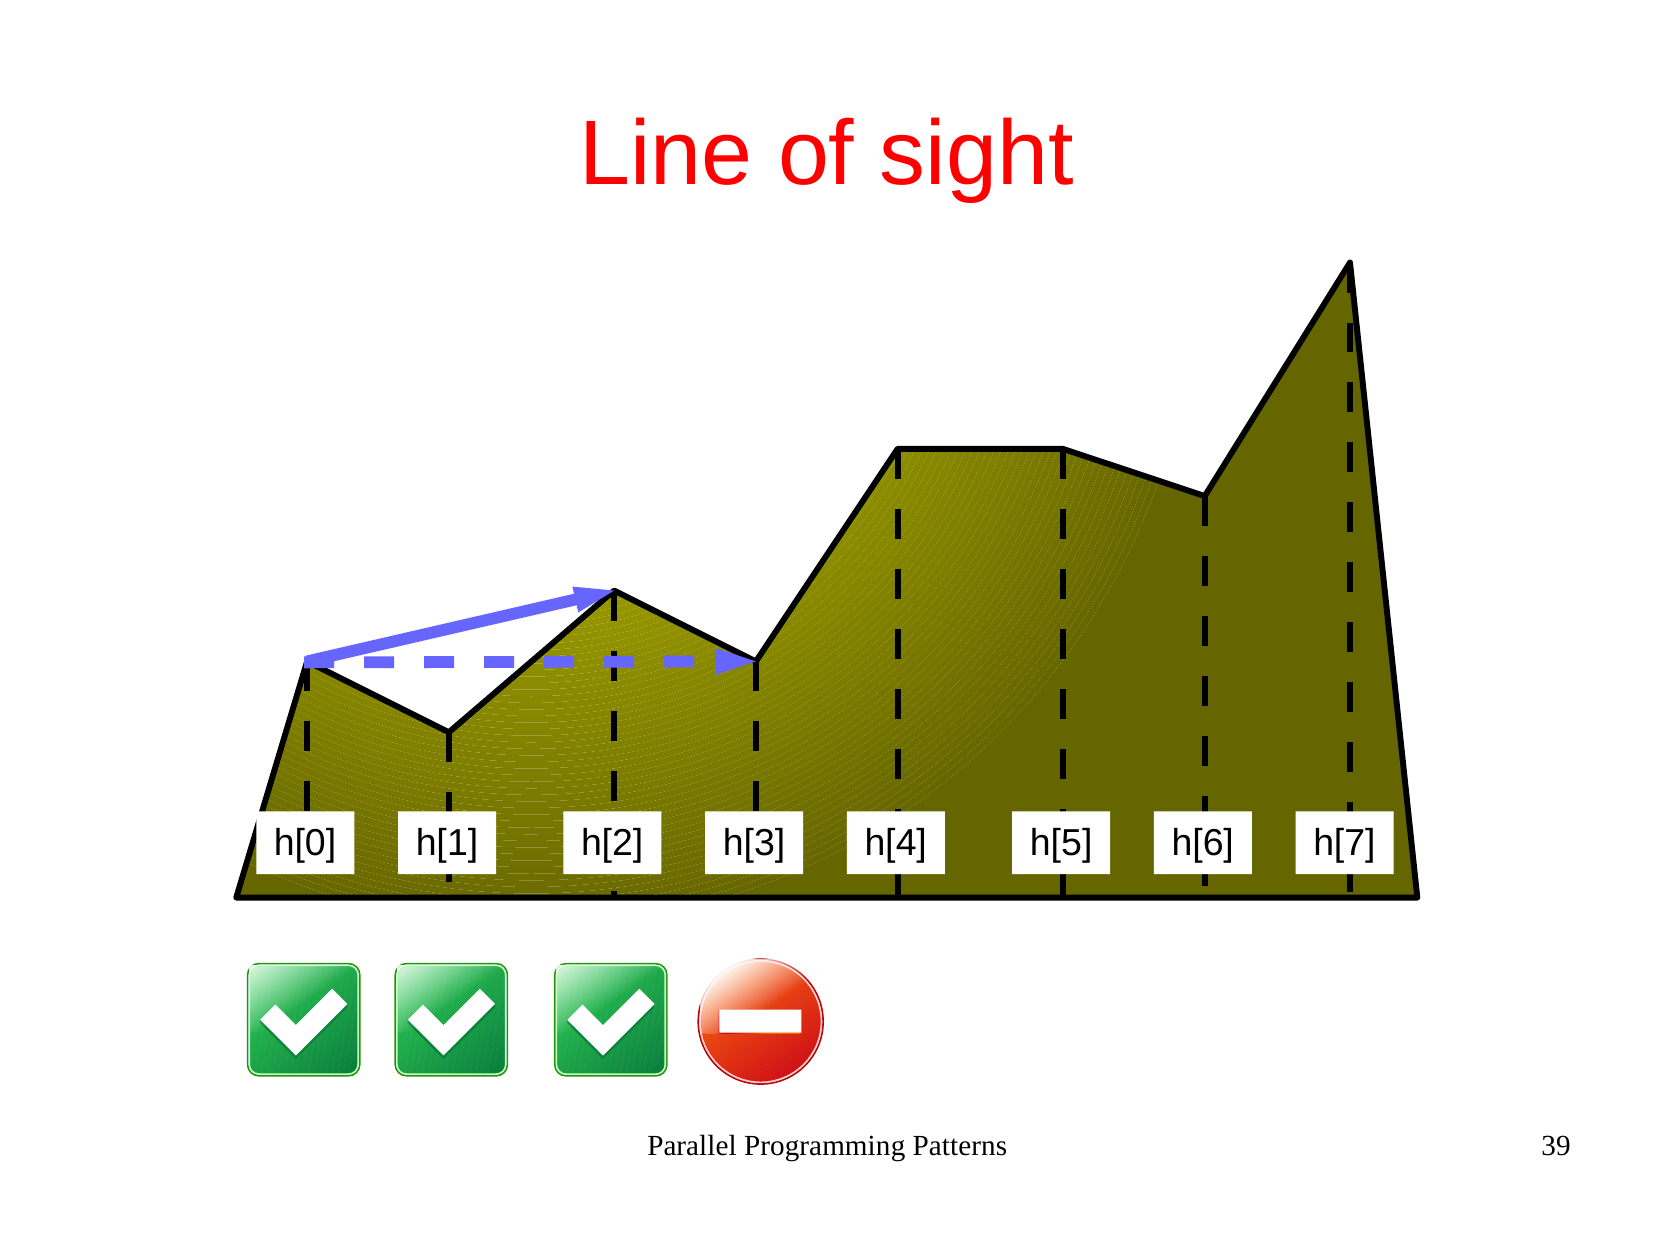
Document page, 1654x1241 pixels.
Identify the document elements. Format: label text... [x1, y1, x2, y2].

text_box h[4] [846, 811, 945, 875]
text_box h[0] [256, 811, 355, 875]
text_box h[1] [398, 811, 497, 875]
picture [212, 931, 851, 1111]
text_box h[3] [705, 811, 804, 875]
text_box h[6] [1153, 811, 1252, 875]
text_box h[2] [563, 811, 662, 875]
text_box h[5] [1012, 811, 1111, 875]
text_box [236, 267, 1418, 898]
text_box h[7] [1295, 811, 1394, 875]
title Line of sight [82, 49, 1571, 257]
